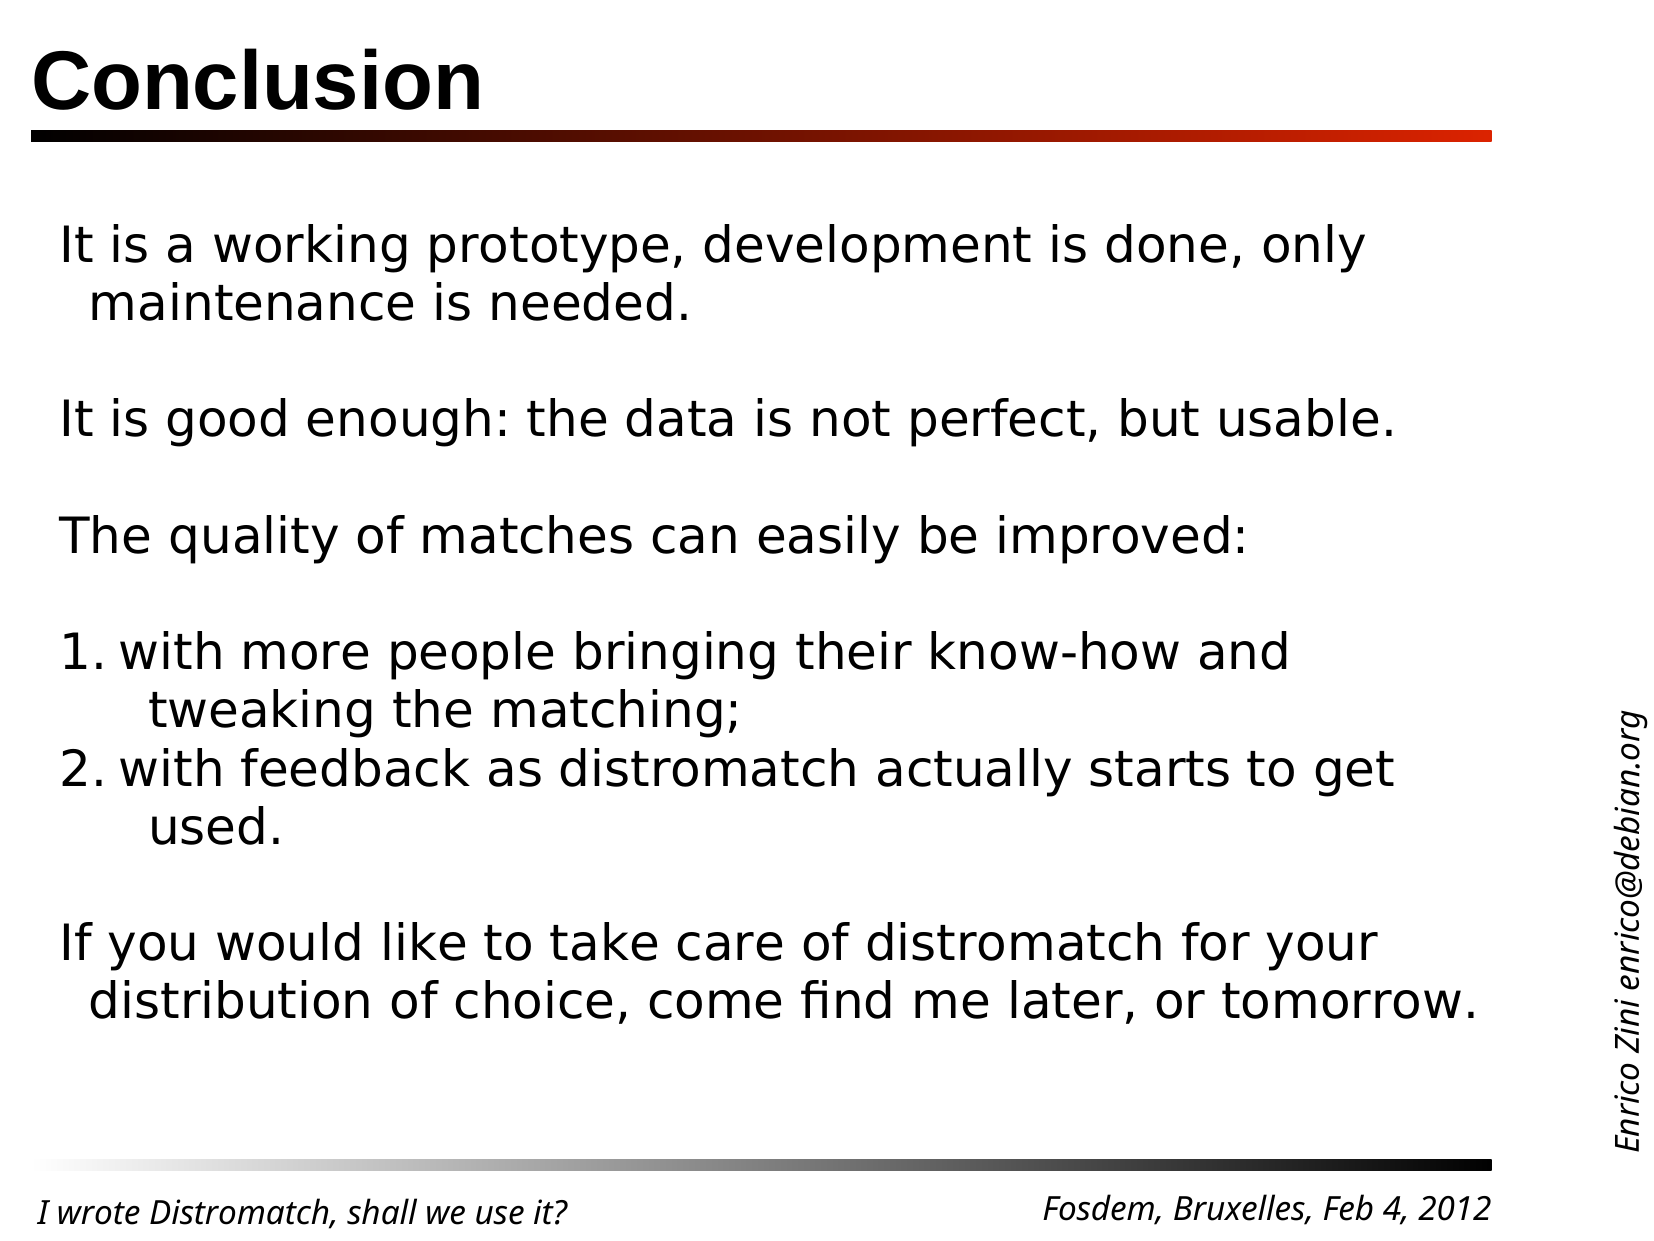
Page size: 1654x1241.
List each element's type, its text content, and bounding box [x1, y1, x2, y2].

text_box It is a working prototype, development is done, only maintenance is needed. It is good enough: the data is not perfect, but usable. The quality of matches can easily be improved: with more people bringing their know-how and tweaking the matching; with feedback as distromatch actually starts to get used. If you would like to take care of distromatch for your distribution of choice, come find me later, or tomorrow. [30, 215, 1507, 1089]
text_box Conclusion [31, 34, 1438, 168]
